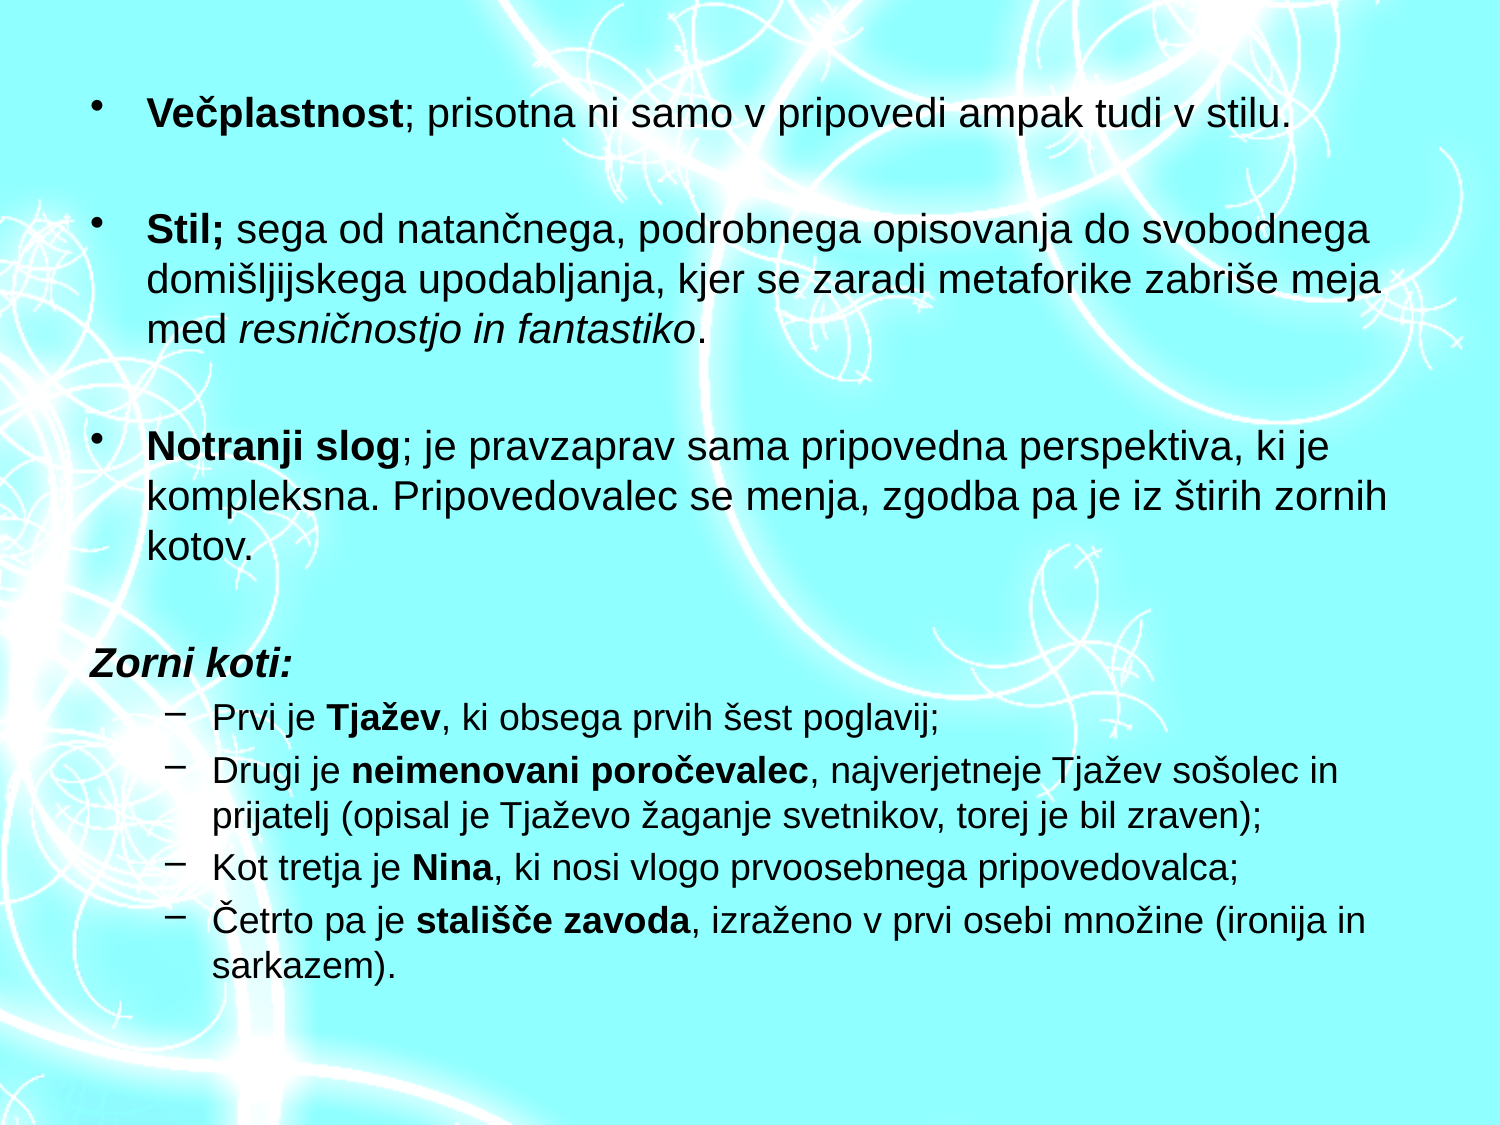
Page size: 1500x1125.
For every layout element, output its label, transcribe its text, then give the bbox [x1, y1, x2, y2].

list Večplastnost; prisotna ni samo v pripovedi ampak tudi v stilu. Stil; sega od natančnega, podrobnega opisovanja do svobodnega domišljijskega upodabljanja, kjer se zaradi metaforike zabriše meja med resničnostjo in fantastiko. Notranji slog; je pravzaprav sama pripovedna perspektiva, ki je kompleksna. Pripovedovalec se menja, zgodba pa je iz štirih zornih kotov. Zorni koti: Prvi je Tjažev, ki obsega prvih šest poglavij; Drugi je neimenovani poročevalec, najverjetneje Tjažev sošolec in prijatelj (opisal je Tjaževo žaganje svetnikov, torej je bil zraven); Kot tretja je Nina, ki nosi vlogo prvoosebnega pripovedovalca; Četrto pa je stališče zavoda, izraženo v prvi osebi množine (ironija in sarkazem). [75, 78, 1425, 1005]
picture [0, 0, 1500, 1125]
